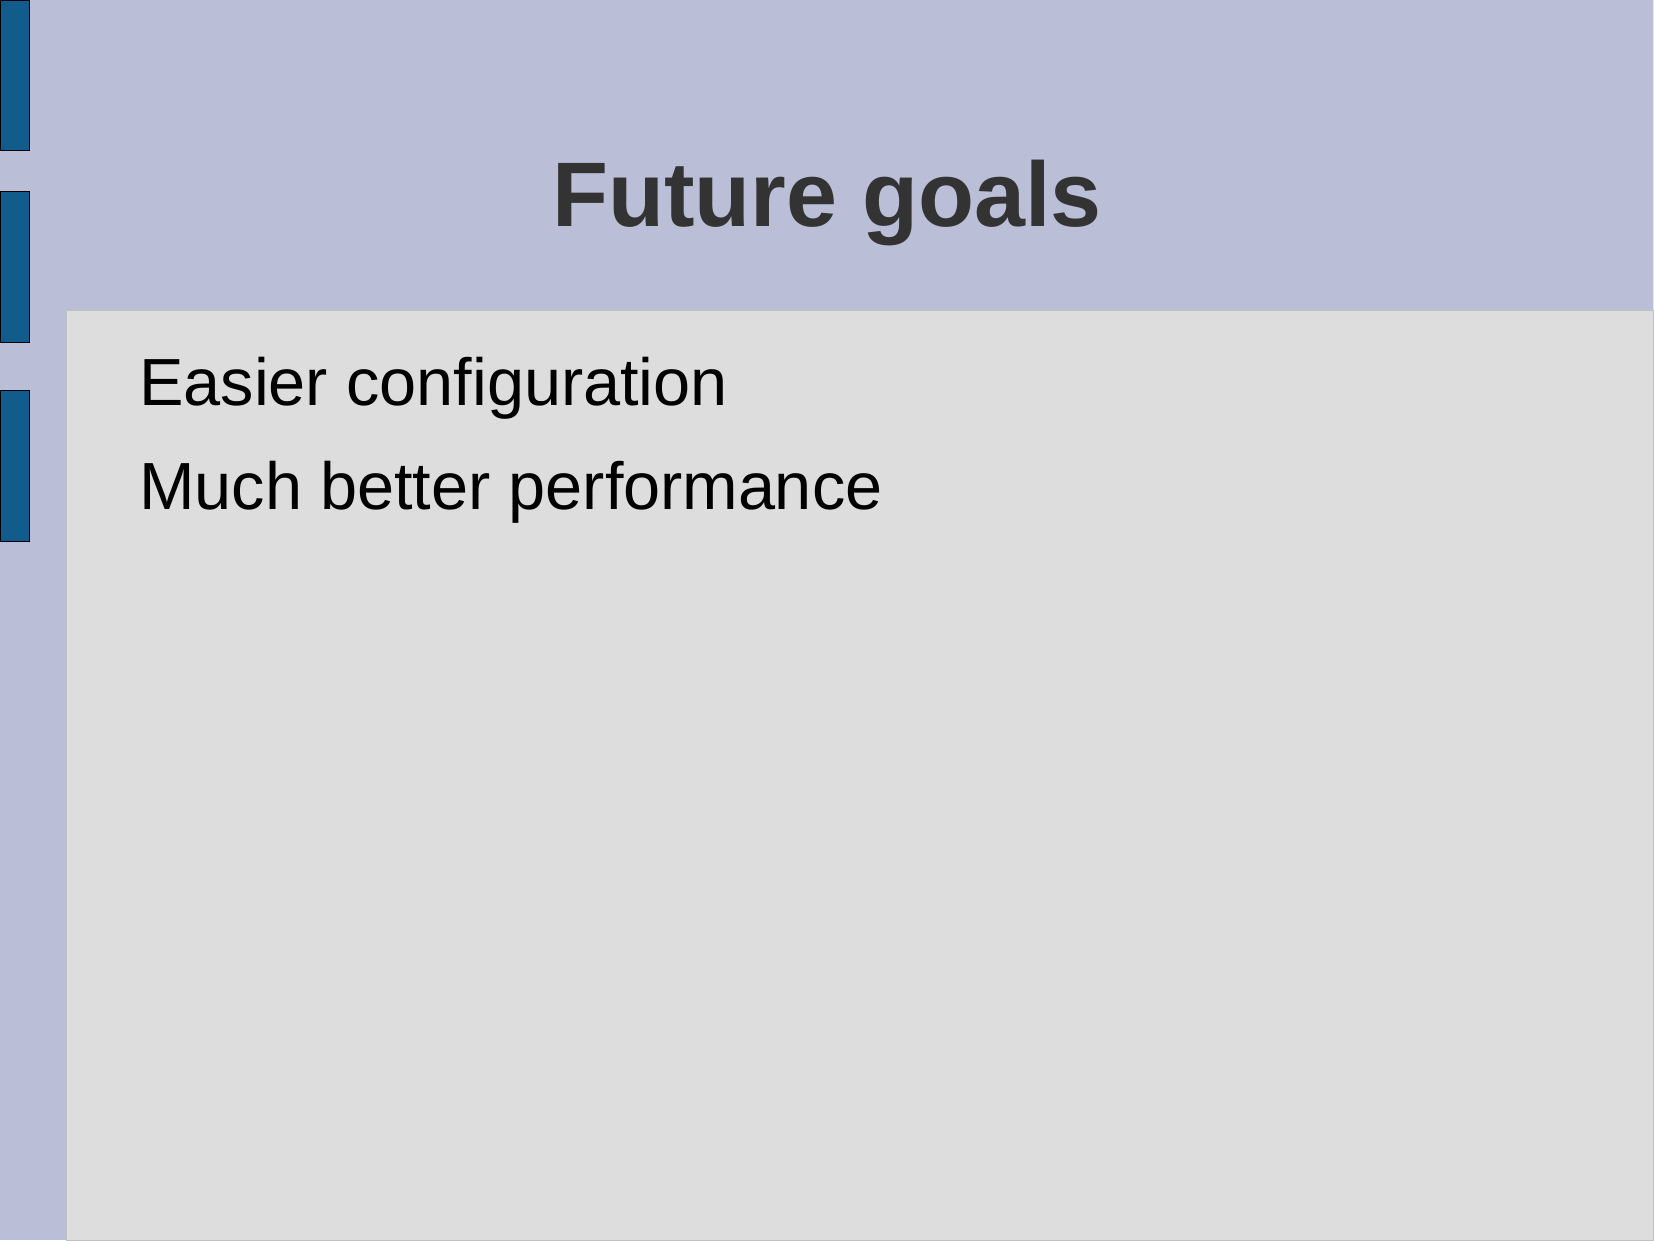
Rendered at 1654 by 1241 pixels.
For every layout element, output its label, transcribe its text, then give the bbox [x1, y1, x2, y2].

text_box [1055, 177, 1293, 233]
title Future goals [121, 91, 1534, 299]
list Easier configuration Much better performance [121, 344, 1534, 1127]
